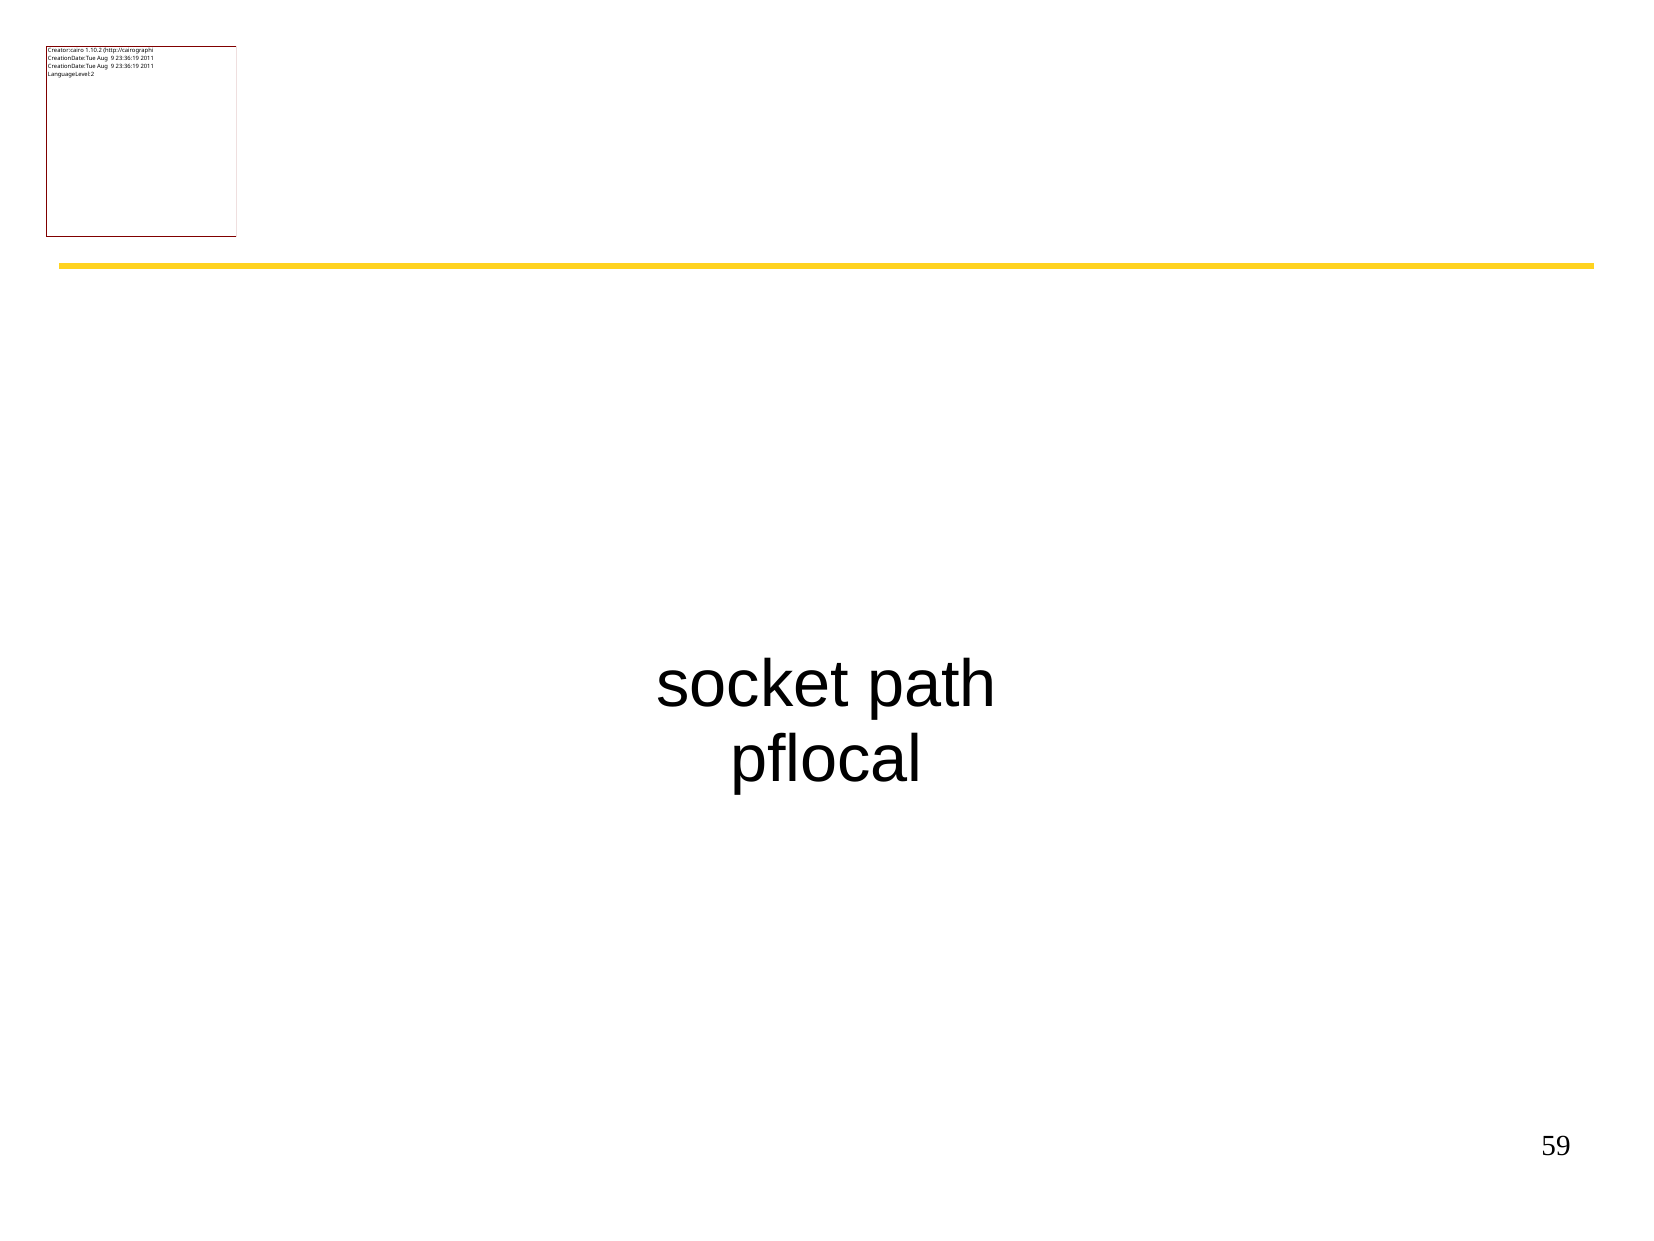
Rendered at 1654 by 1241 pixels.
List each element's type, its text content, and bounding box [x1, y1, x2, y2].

subtitle socket path pflocal [82, 290, 1571, 1152]
